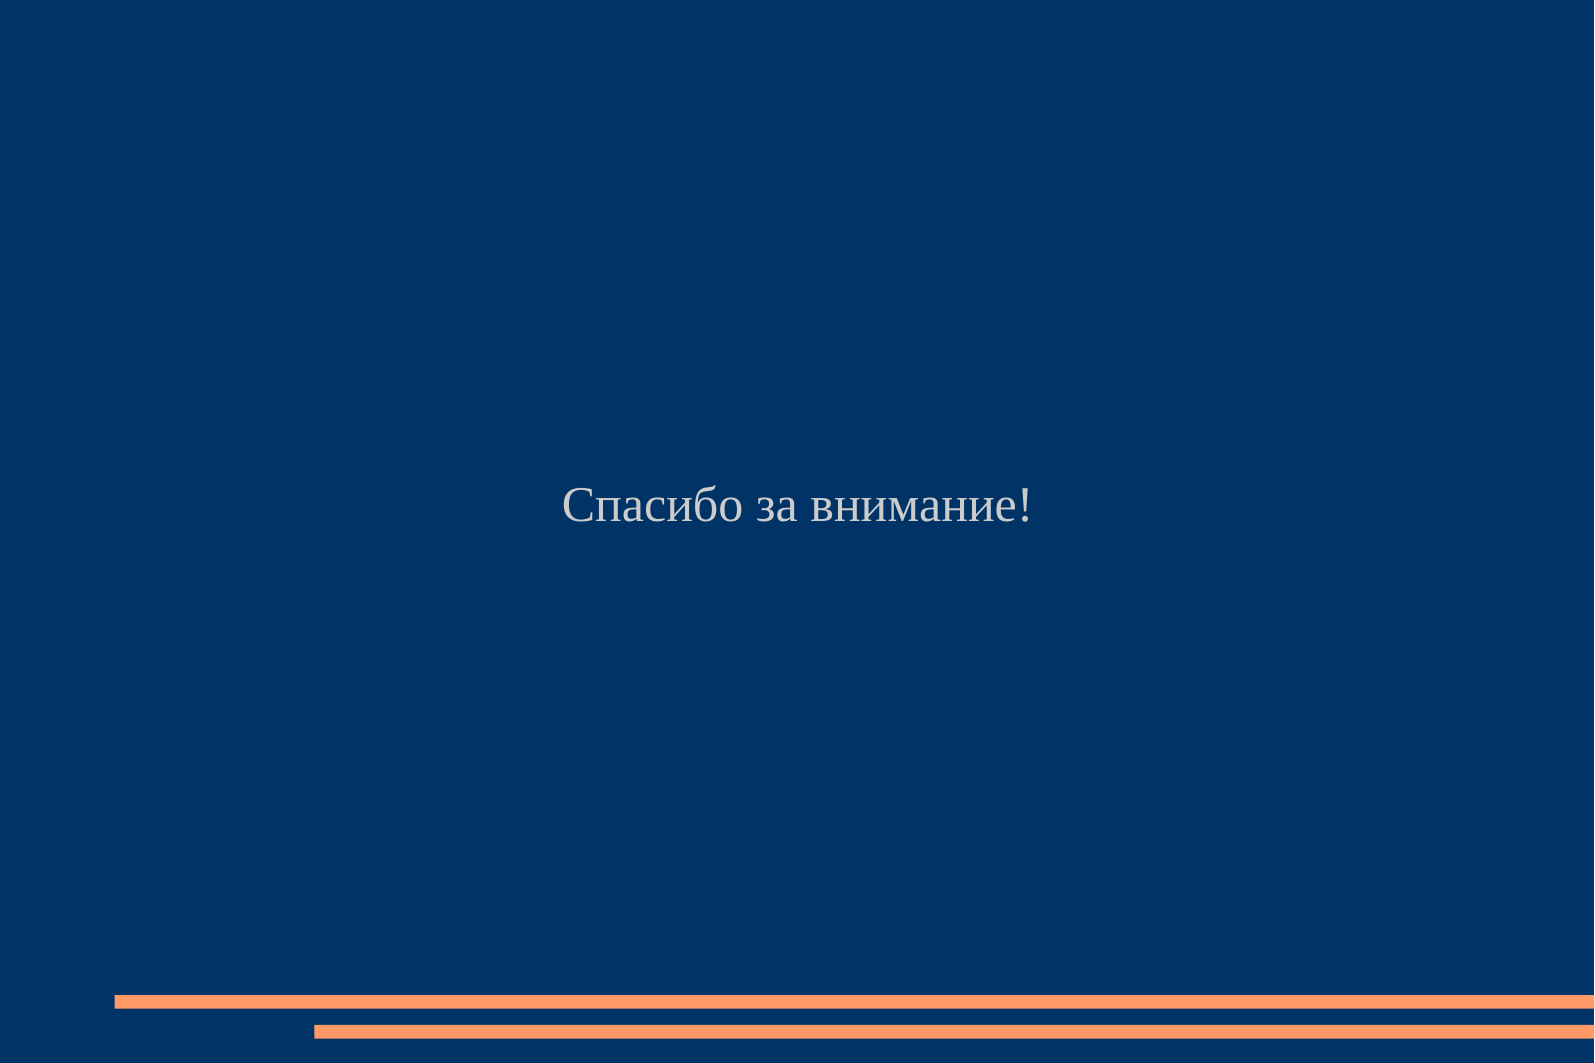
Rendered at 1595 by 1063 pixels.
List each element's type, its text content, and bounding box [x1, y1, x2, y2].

subtitle Спасибо за внимание! [117, 39, 1479, 971]
